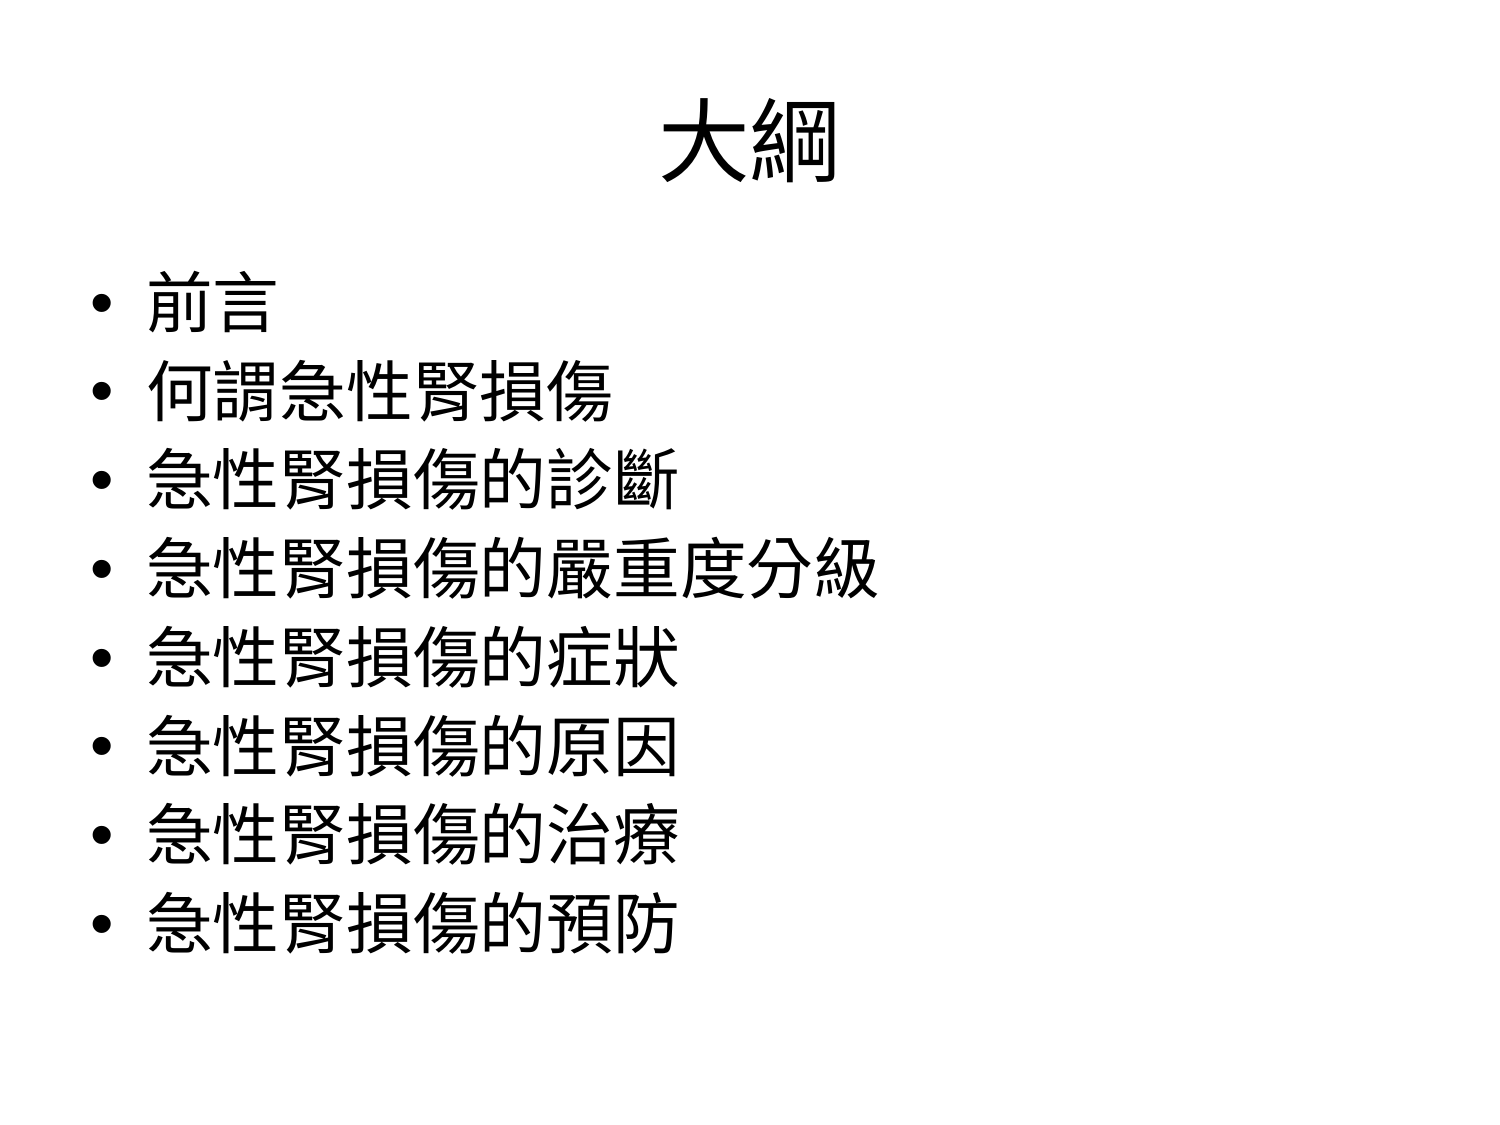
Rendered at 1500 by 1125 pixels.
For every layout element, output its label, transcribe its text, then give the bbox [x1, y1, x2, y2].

title 大綱 [75, 45, 1426, 233]
list 前言 何謂急性腎損傷 急性腎損傷的診斷 急性腎損傷的嚴重度分級 急性腎損傷的症狀 急性腎損傷的原因 急性腎損傷的治療 急性腎損傷的預防 [75, 262, 1426, 1005]
